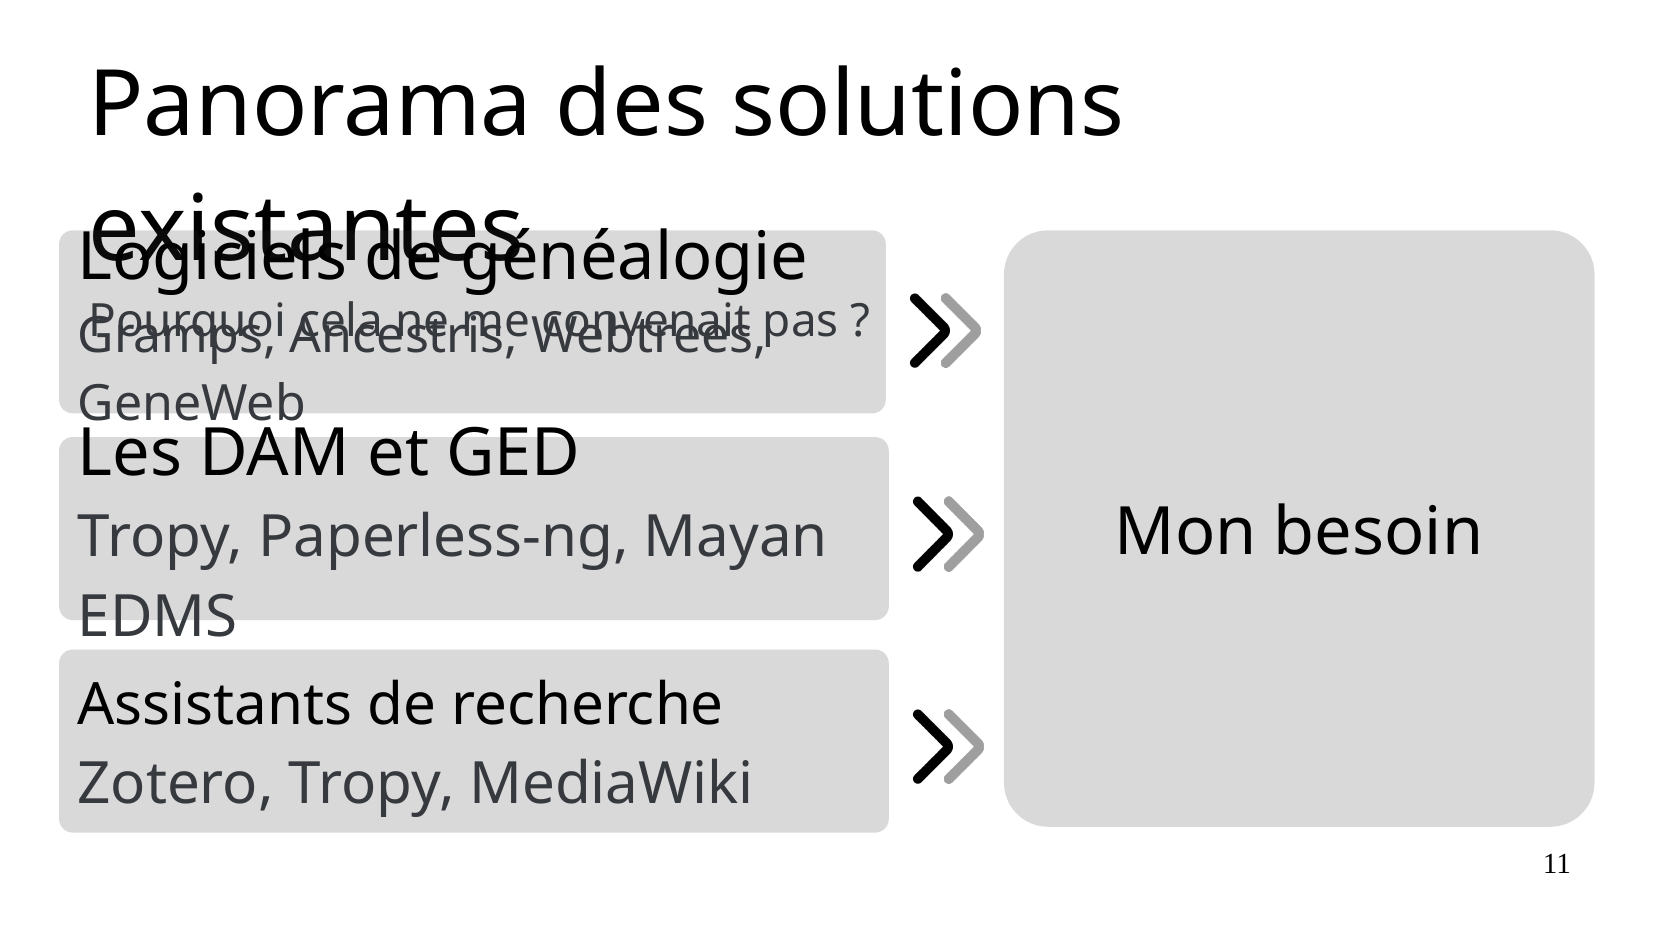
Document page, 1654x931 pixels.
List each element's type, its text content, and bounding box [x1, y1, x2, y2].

text_box Logiciels de généalogie Gramps, Ancestris, Webtrees, GeneWeb [59, 230, 886, 414]
picture [885, 271, 1004, 390]
title Panorama des solutions existantes Pourquoi cela ne me convenait pas ? [88, 37, 1577, 193]
text_box Mon besoin [1003, 230, 1595, 827]
text_box Les DAM et GED Tropy, Paperless-ng, Mayan EDMS [59, 437, 889, 621]
picture [888, 687, 1007, 806]
text_box Assistants de recherche Zotero, Tropy, MediaWiki [59, 649, 889, 833]
picture [888, 474, 1003, 594]
